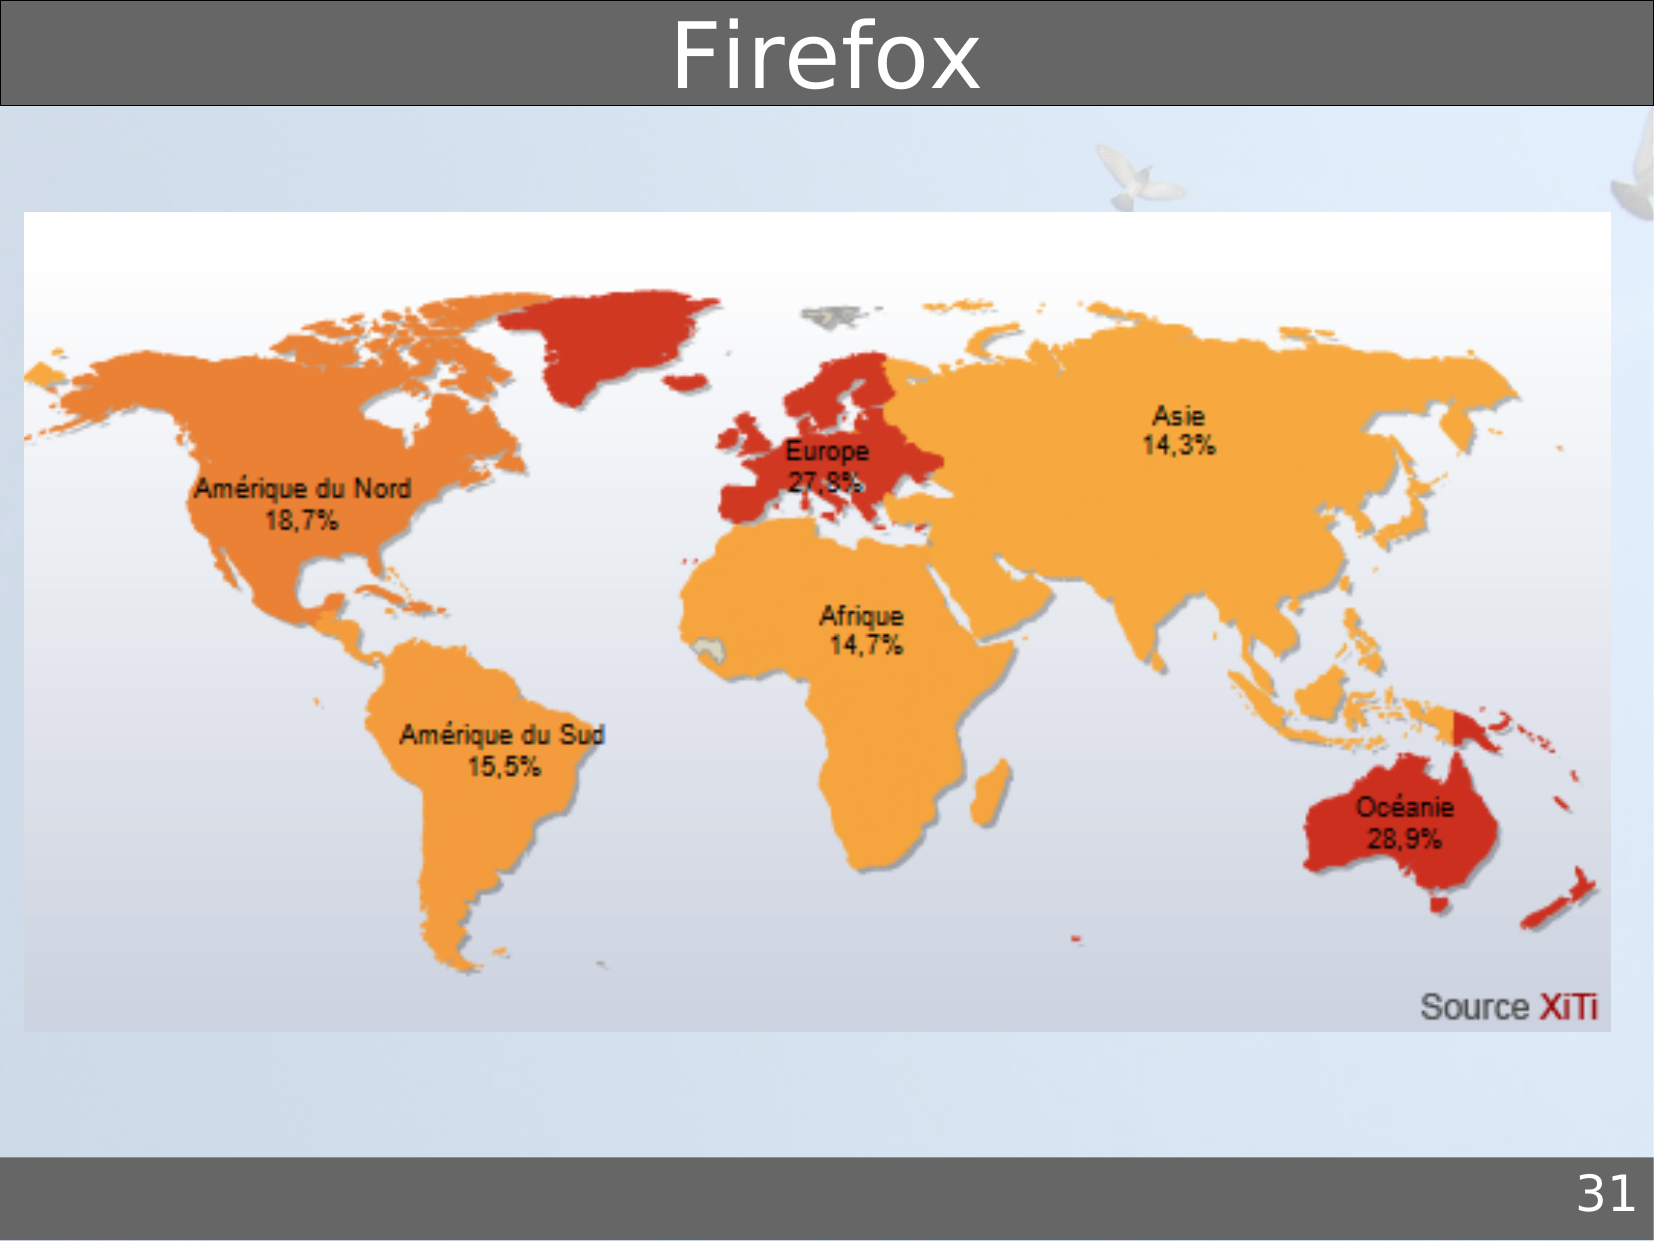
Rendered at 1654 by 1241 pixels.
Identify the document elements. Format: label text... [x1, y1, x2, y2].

picture [24, 212, 1611, 1032]
title Firefox [0, 2, 1654, 110]
